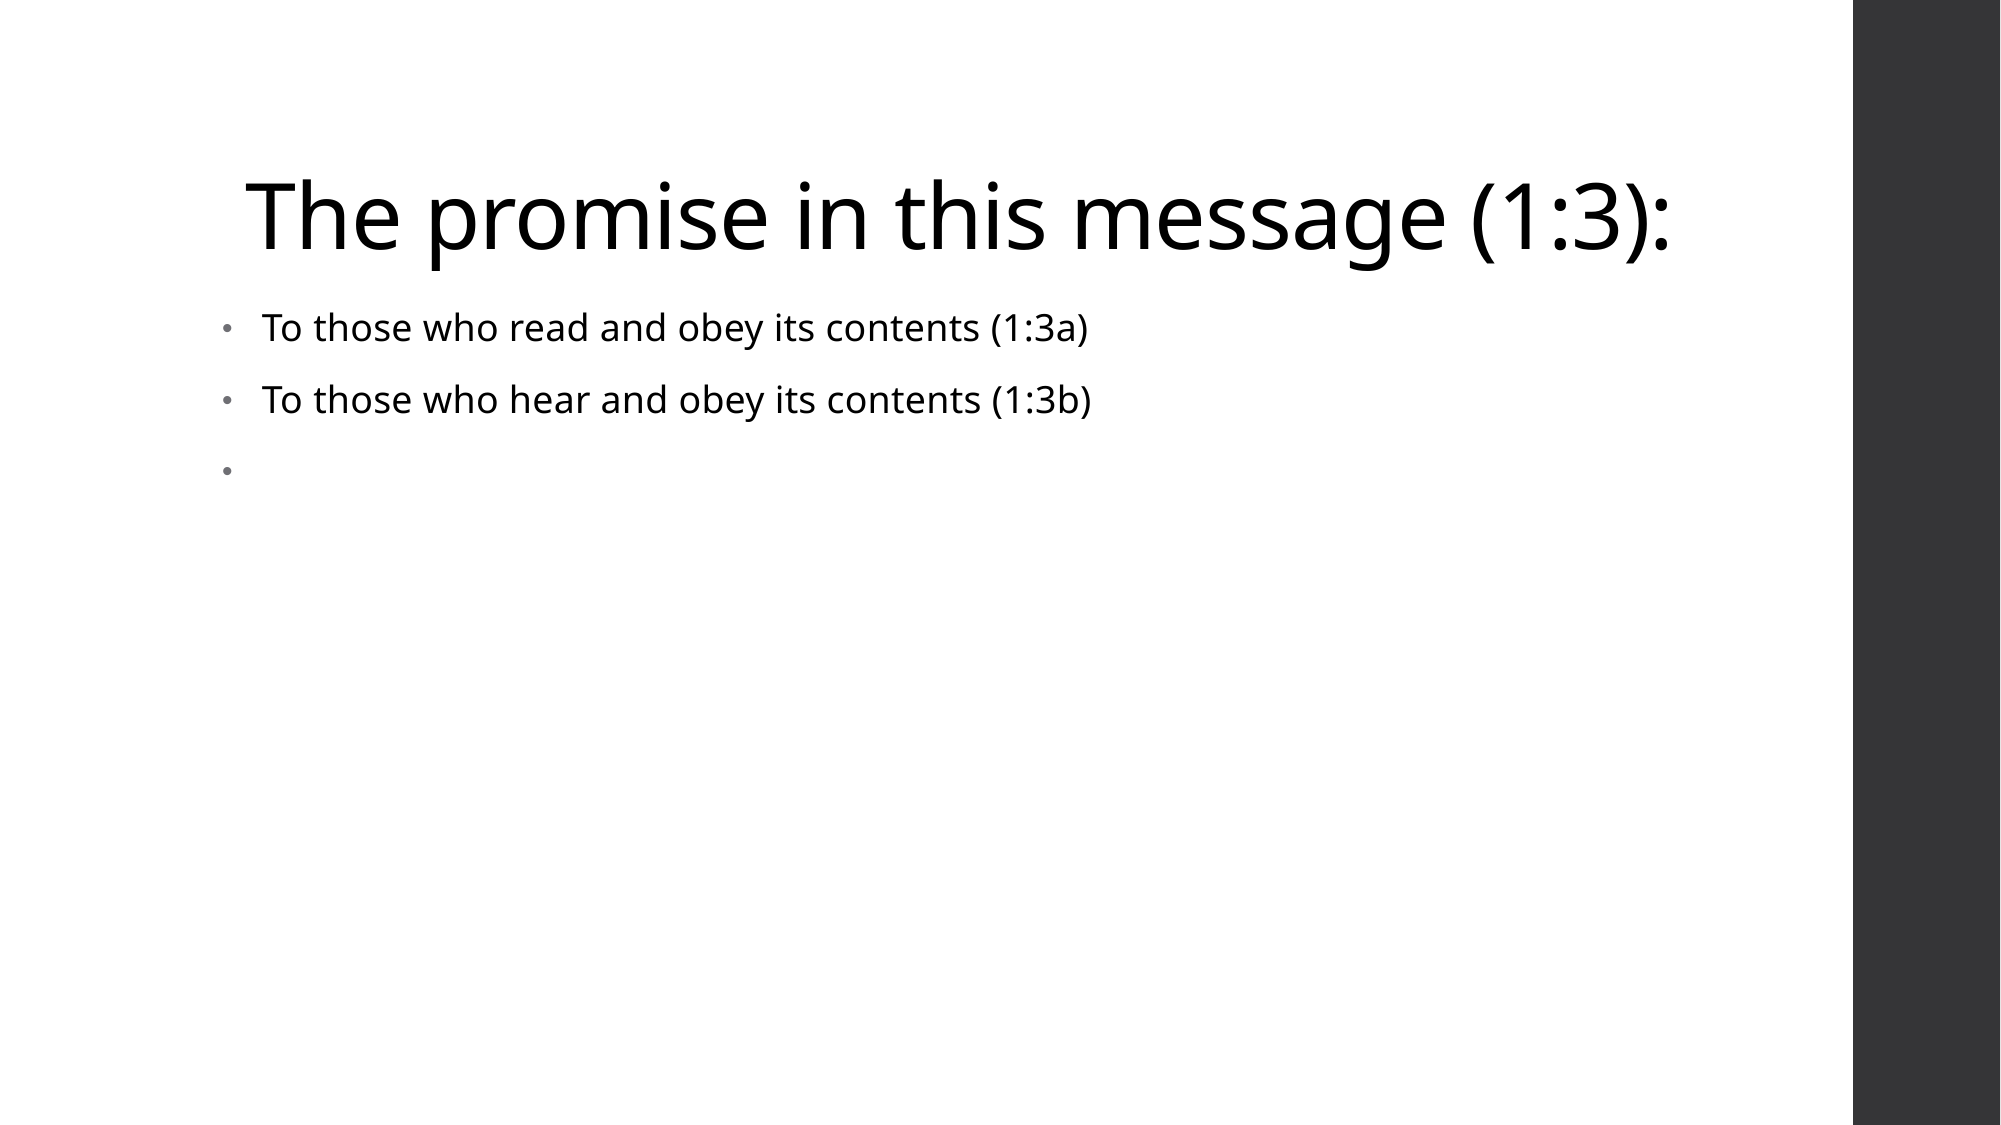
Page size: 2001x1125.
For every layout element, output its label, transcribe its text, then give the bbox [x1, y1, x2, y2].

title The promise in this message (1:3): [206, 60, 1797, 278]
list To those who read and obey its contents (1:3a) To those who hear and obey its contents (1:3b) [206, 299, 1617, 1014]
